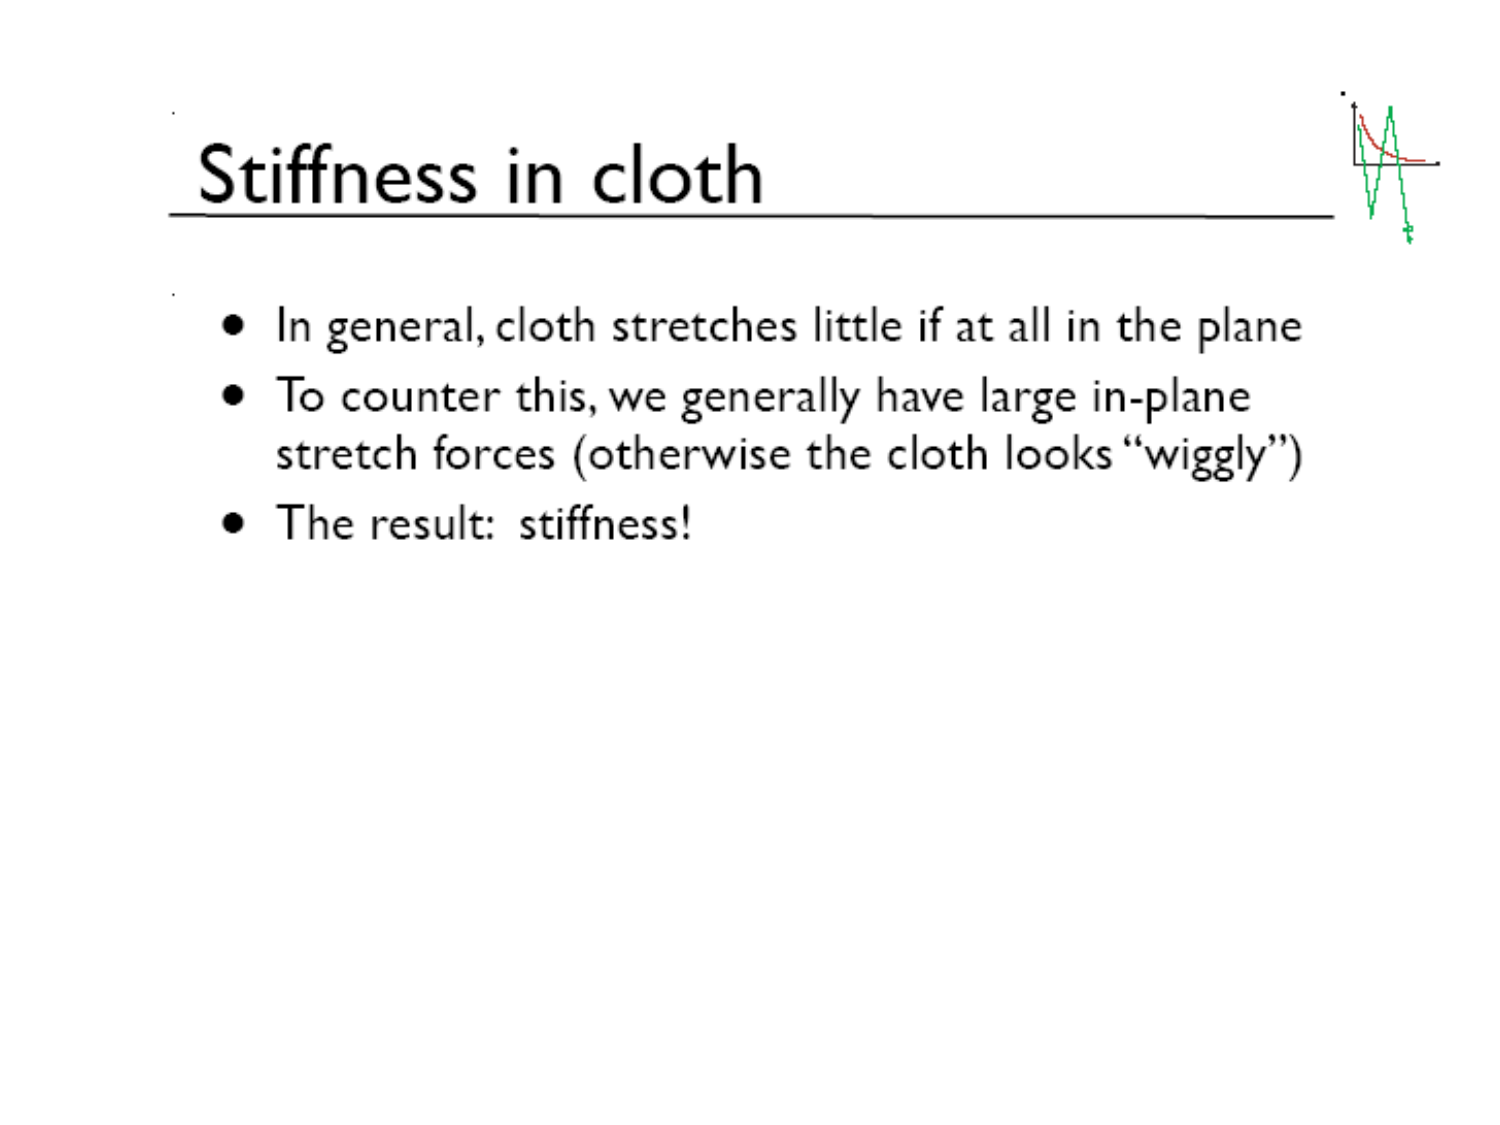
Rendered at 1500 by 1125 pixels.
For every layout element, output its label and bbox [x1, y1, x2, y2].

picture [41, 90, 1459, 643]
